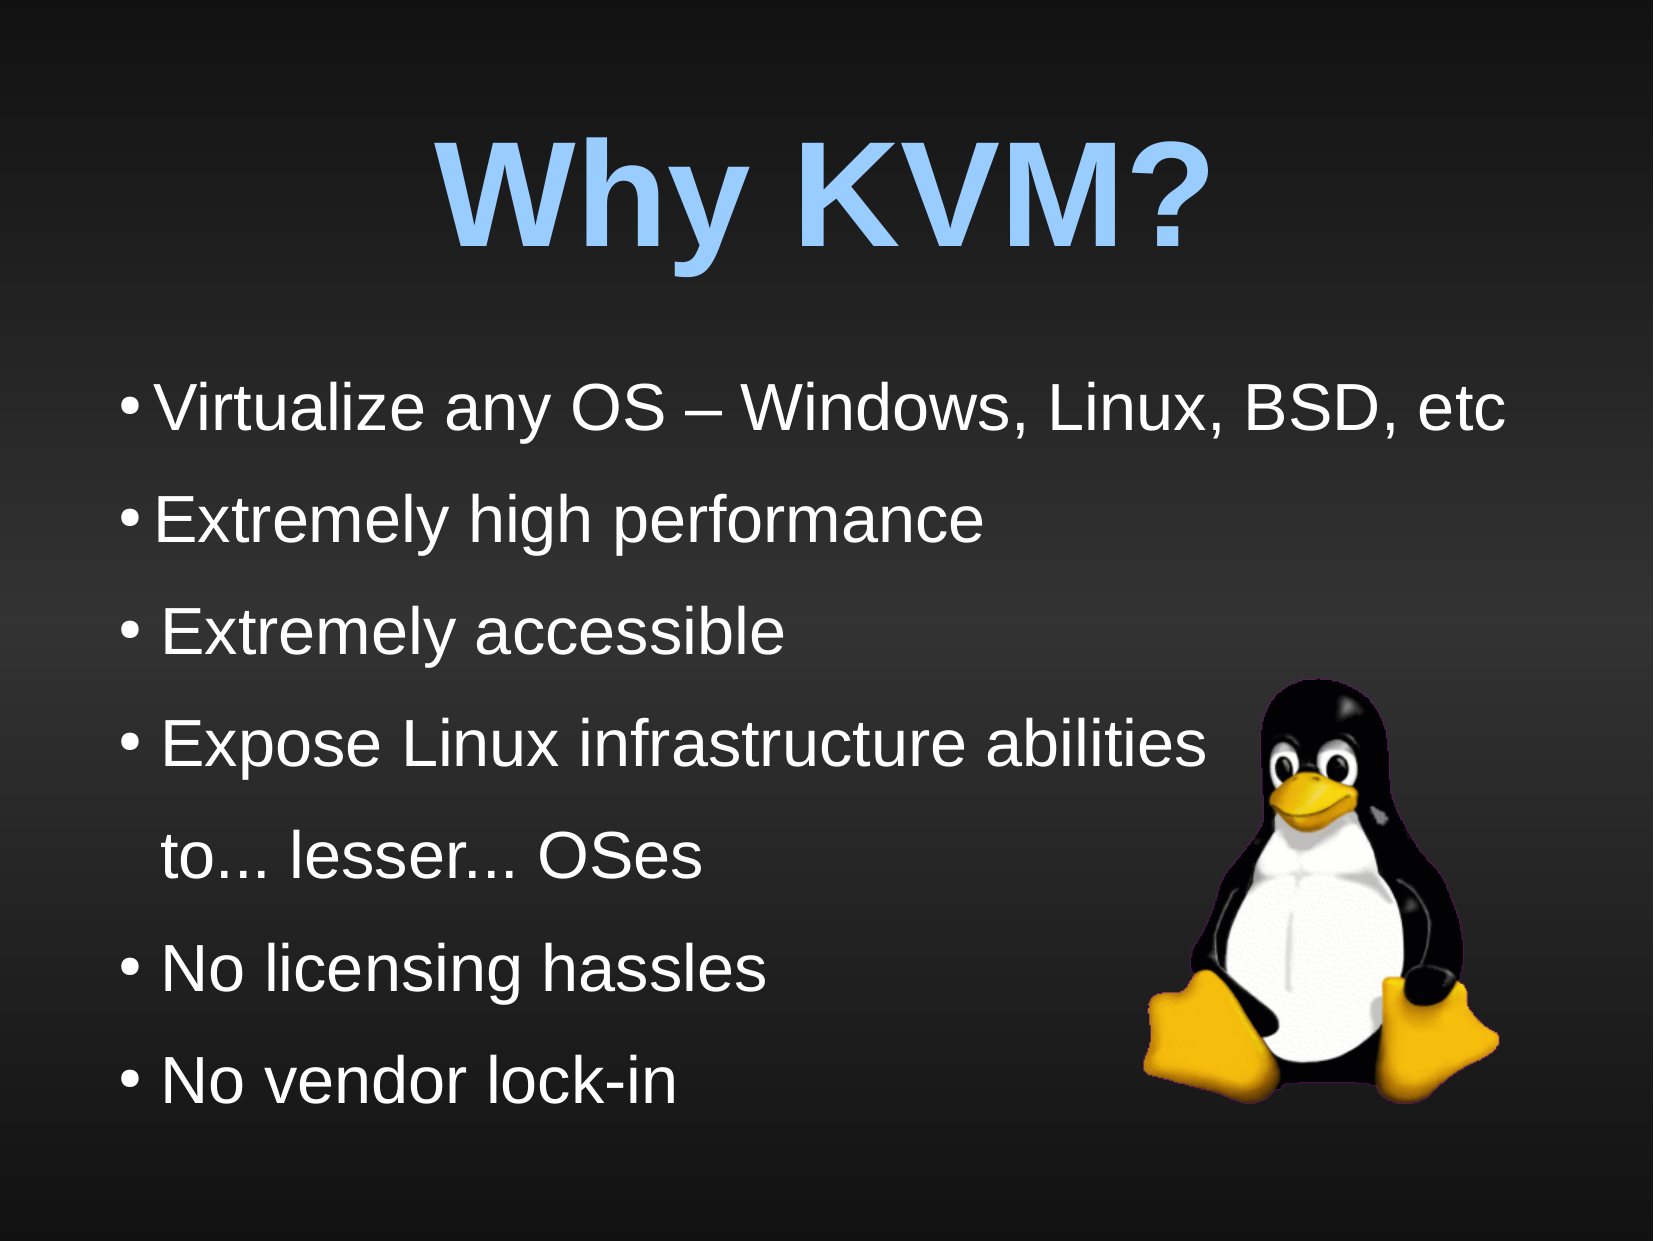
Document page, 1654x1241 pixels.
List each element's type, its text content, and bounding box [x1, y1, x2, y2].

picture [1108, 627, 1575, 1141]
title Why KVM? [118, 90, 1535, 250]
text_box Virtualize any OS – Windows, Linux, BSD, etc Extremely high performance Extremely accessible Expose Linux infrastructure abilities to... lesser... OSes No licensing hassles No vendor lock-in [103, 250, 1543, 1126]
